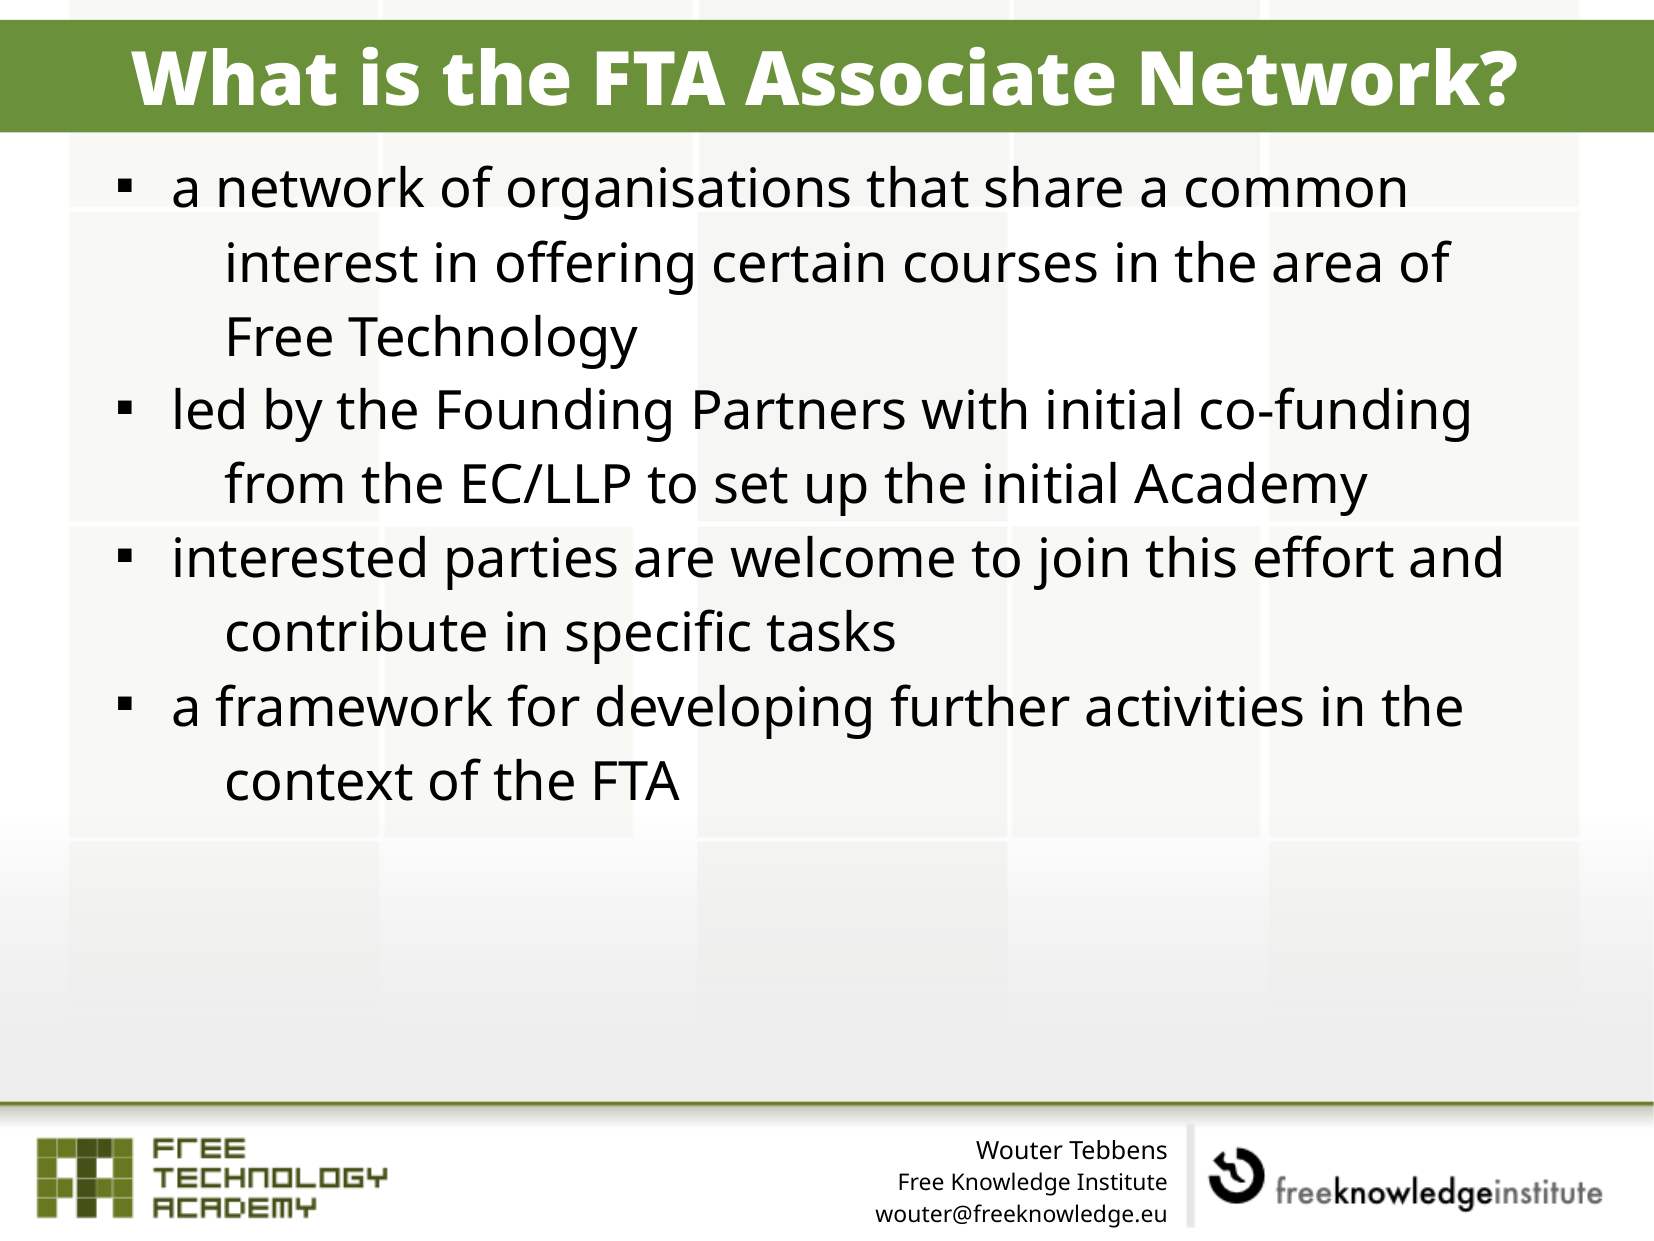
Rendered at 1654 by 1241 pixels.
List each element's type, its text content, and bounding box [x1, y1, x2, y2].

picture [0, 0, 1654, 19]
list a network of organisations that share a common interest in offering certain courses in the area of Free Technology led by the Founding Partners with initial co-funding from the EC/LLP to set up the initial Academy interested parties are welcome to join this effort and contribute in specific tasks a framework for developing further activities in the context of the FTA [82, 150, 1571, 954]
title What is the FTA Associate Network? [37, 29, 1613, 122]
picture [0, 133, 1654, 1241]
